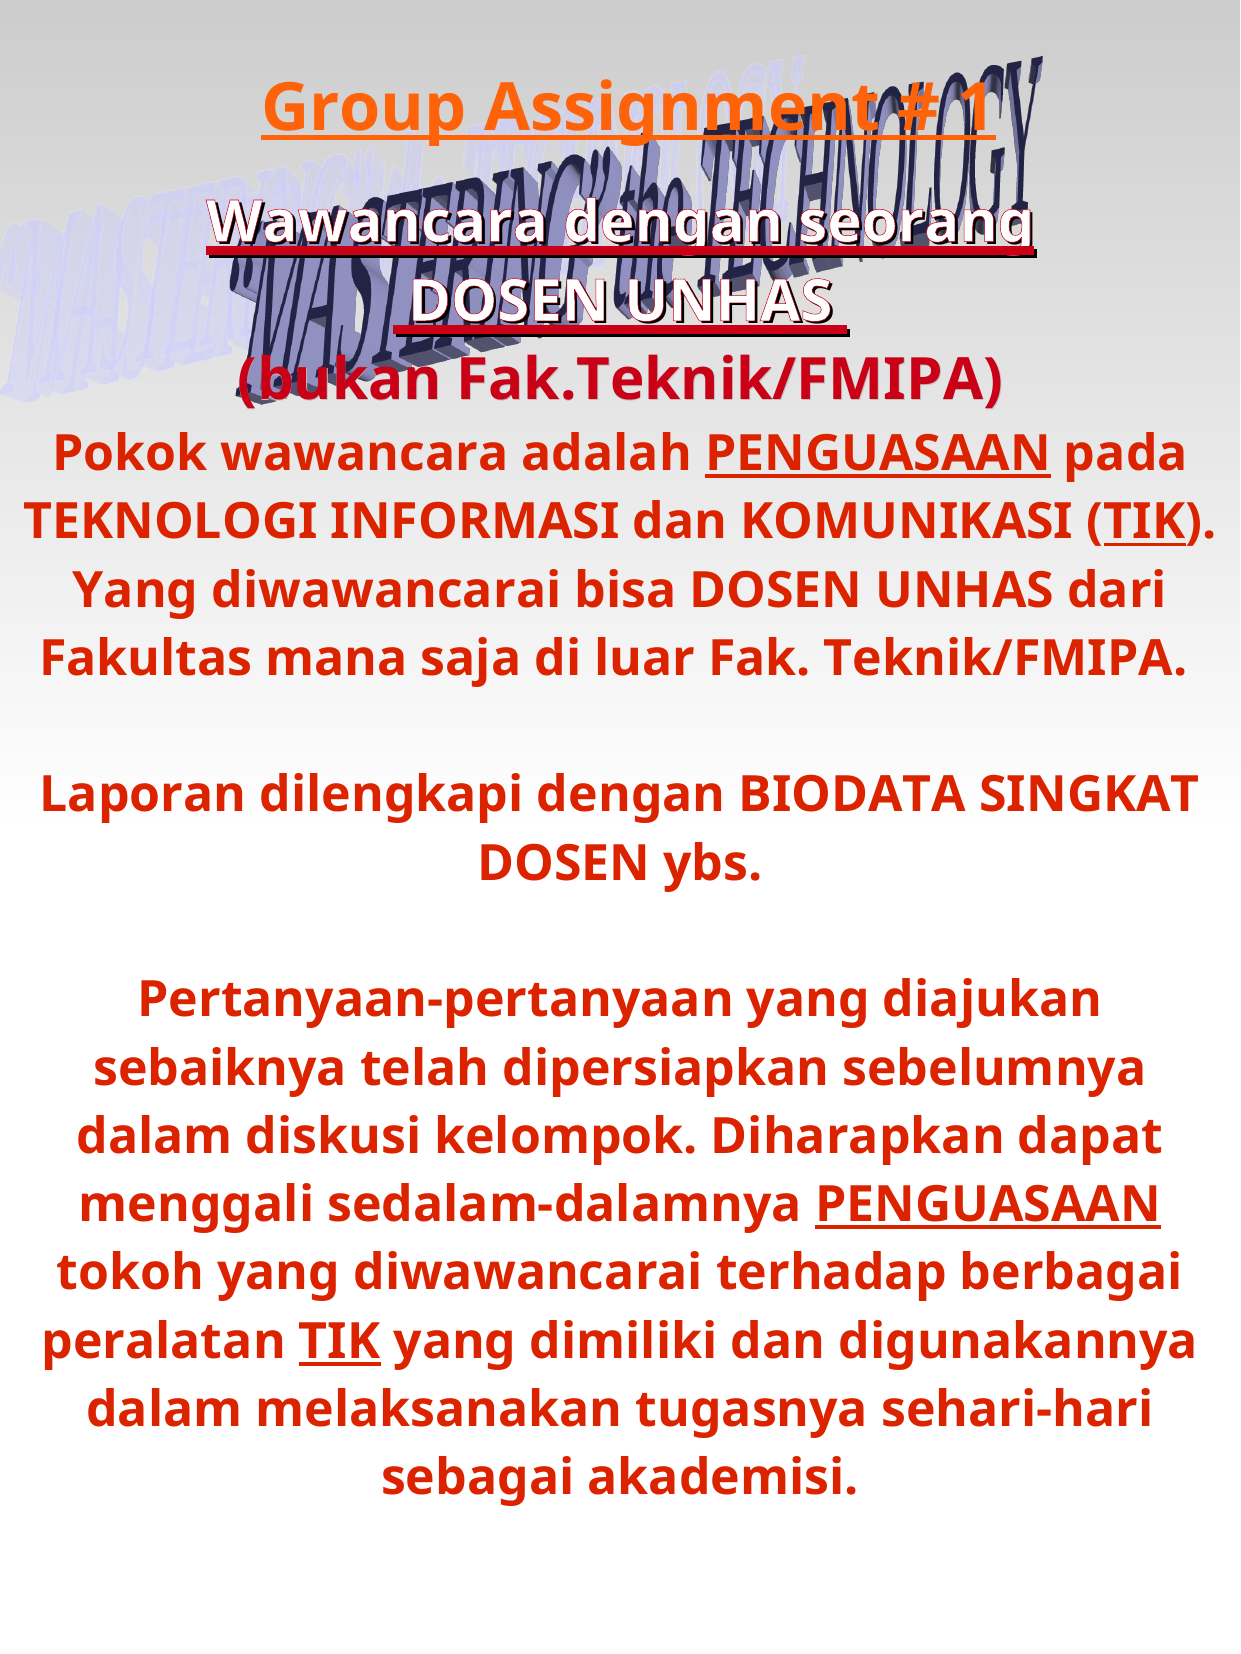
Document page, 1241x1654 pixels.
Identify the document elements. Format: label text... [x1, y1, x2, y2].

list Group Assignment # 1 Wawancara dengan seorang DOSEN UNHAS (bukan Fak.Teknik/FMIPA) Pokok wawancara adalah PENGUASAAN pada TEKNOLOGI INFORMASI dan KOMUNIKASI (TIK). Yang diwawancarai bisa DOSEN UNHAS dari Fakultas mana saja di luar Fak. Teknik/FMIPA. Laporan dilengkapi dengan BIODATA SINGKAT DOSEN ybs. Pertanyaan-pertanyaan yang diajukan sebaiknya telah dipersiapkan sebelumnya dalam diskusi kelompok. Diharapkan dapat menggali sedalam-dalamnya PENGUASAAN tokoh yang diwawancarai terhadap berbagai peralatan TIK yang dimiliki dan digunakannya dalam melaksanakan tugasnya sehari-hari sebagai akademisi. [0, 29, 1241, 1621]
